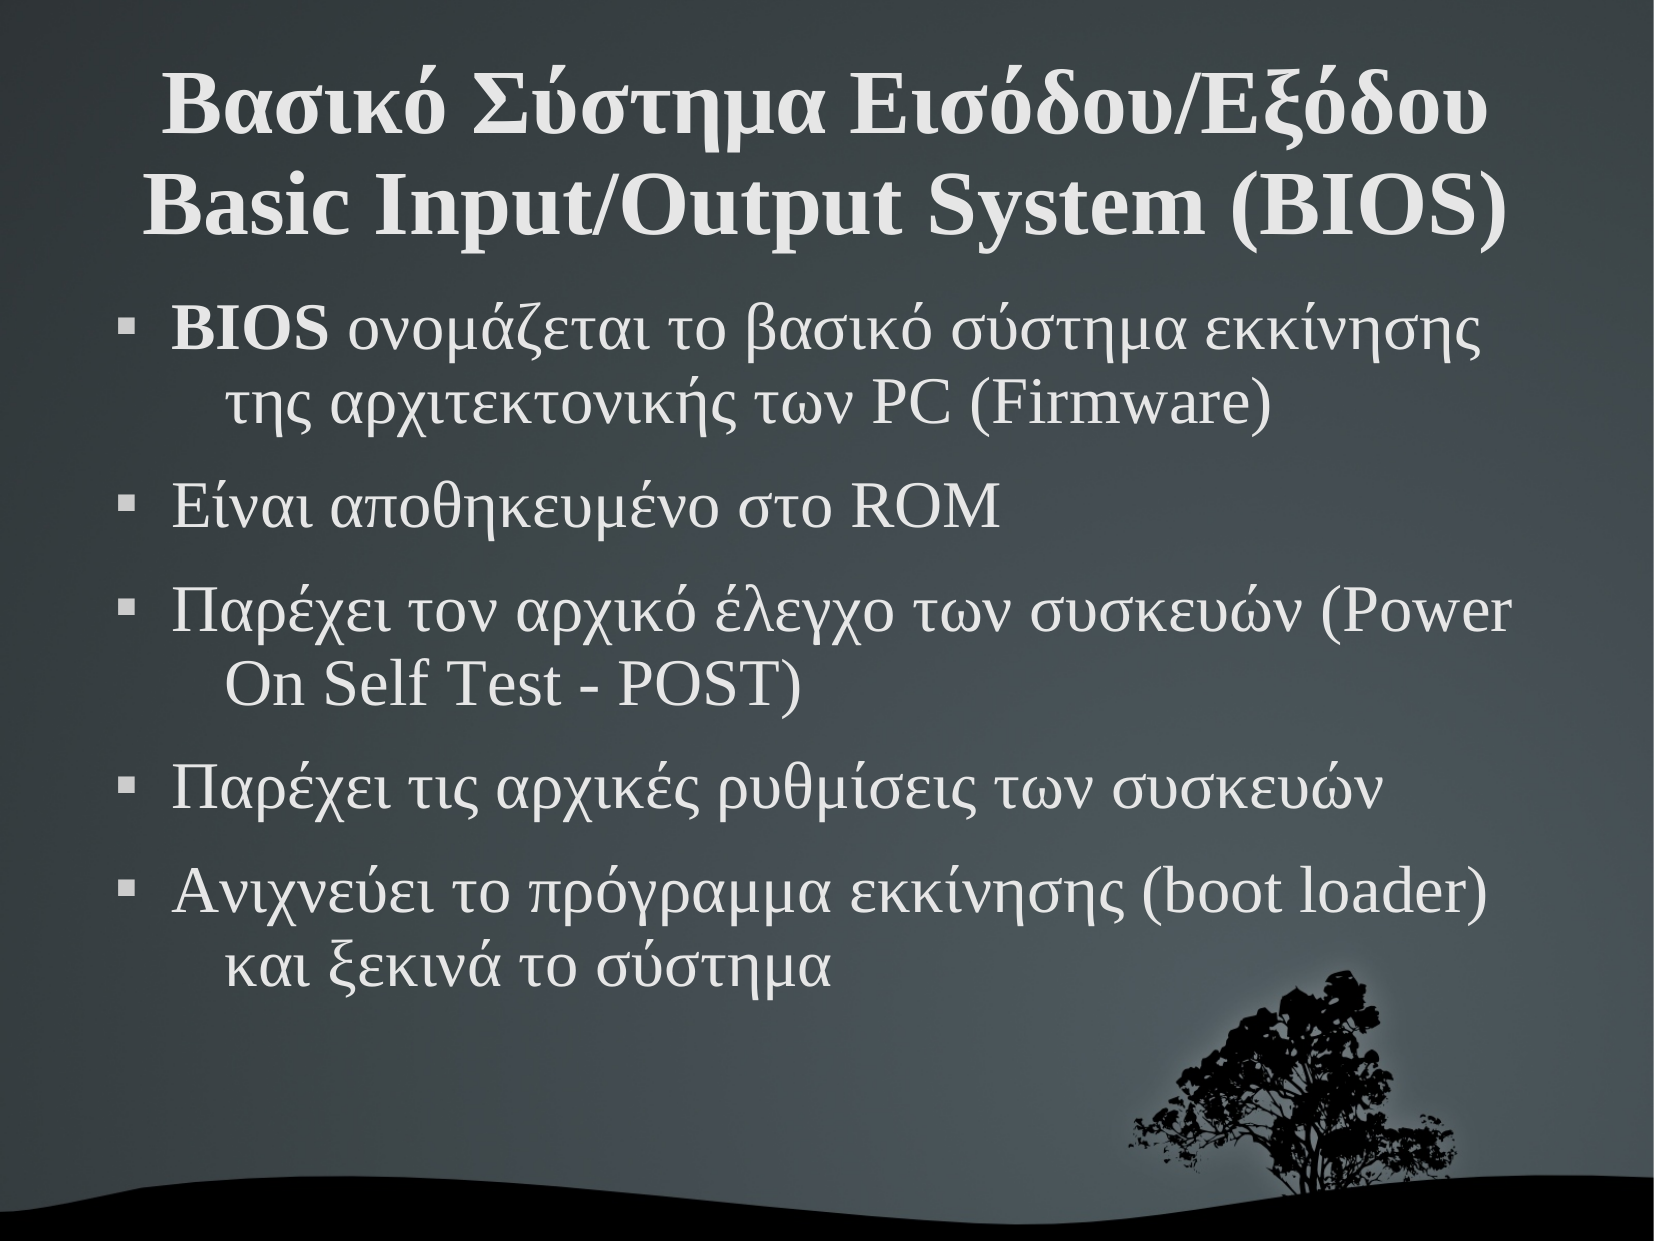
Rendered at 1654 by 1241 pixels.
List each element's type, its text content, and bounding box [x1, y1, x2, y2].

picture [0, 0, 1654, 1241]
list BIOS ονομάζεται το βασικό σύστημα εκκίνησης της αρχιτεκτονικής των PC (Firmware) Είναι αποθηκευμένο στο ROM Παρέχει τον αρχικό έλεγχο των συσκευών (Power On Self Test - POST) Παρέχει τις αρχικές ρυθμίσεις των συσκευών Ανιχνεύει το πρόγραμμα εκκίνησης (boot loader) και ξεκινά το σύστημα [82, 290, 1571, 1109]
title Βασικό Σύστημα Εισόδου/Εξόδου Basic Input/Output System (BIOS) [82, 33, 1571, 273]
